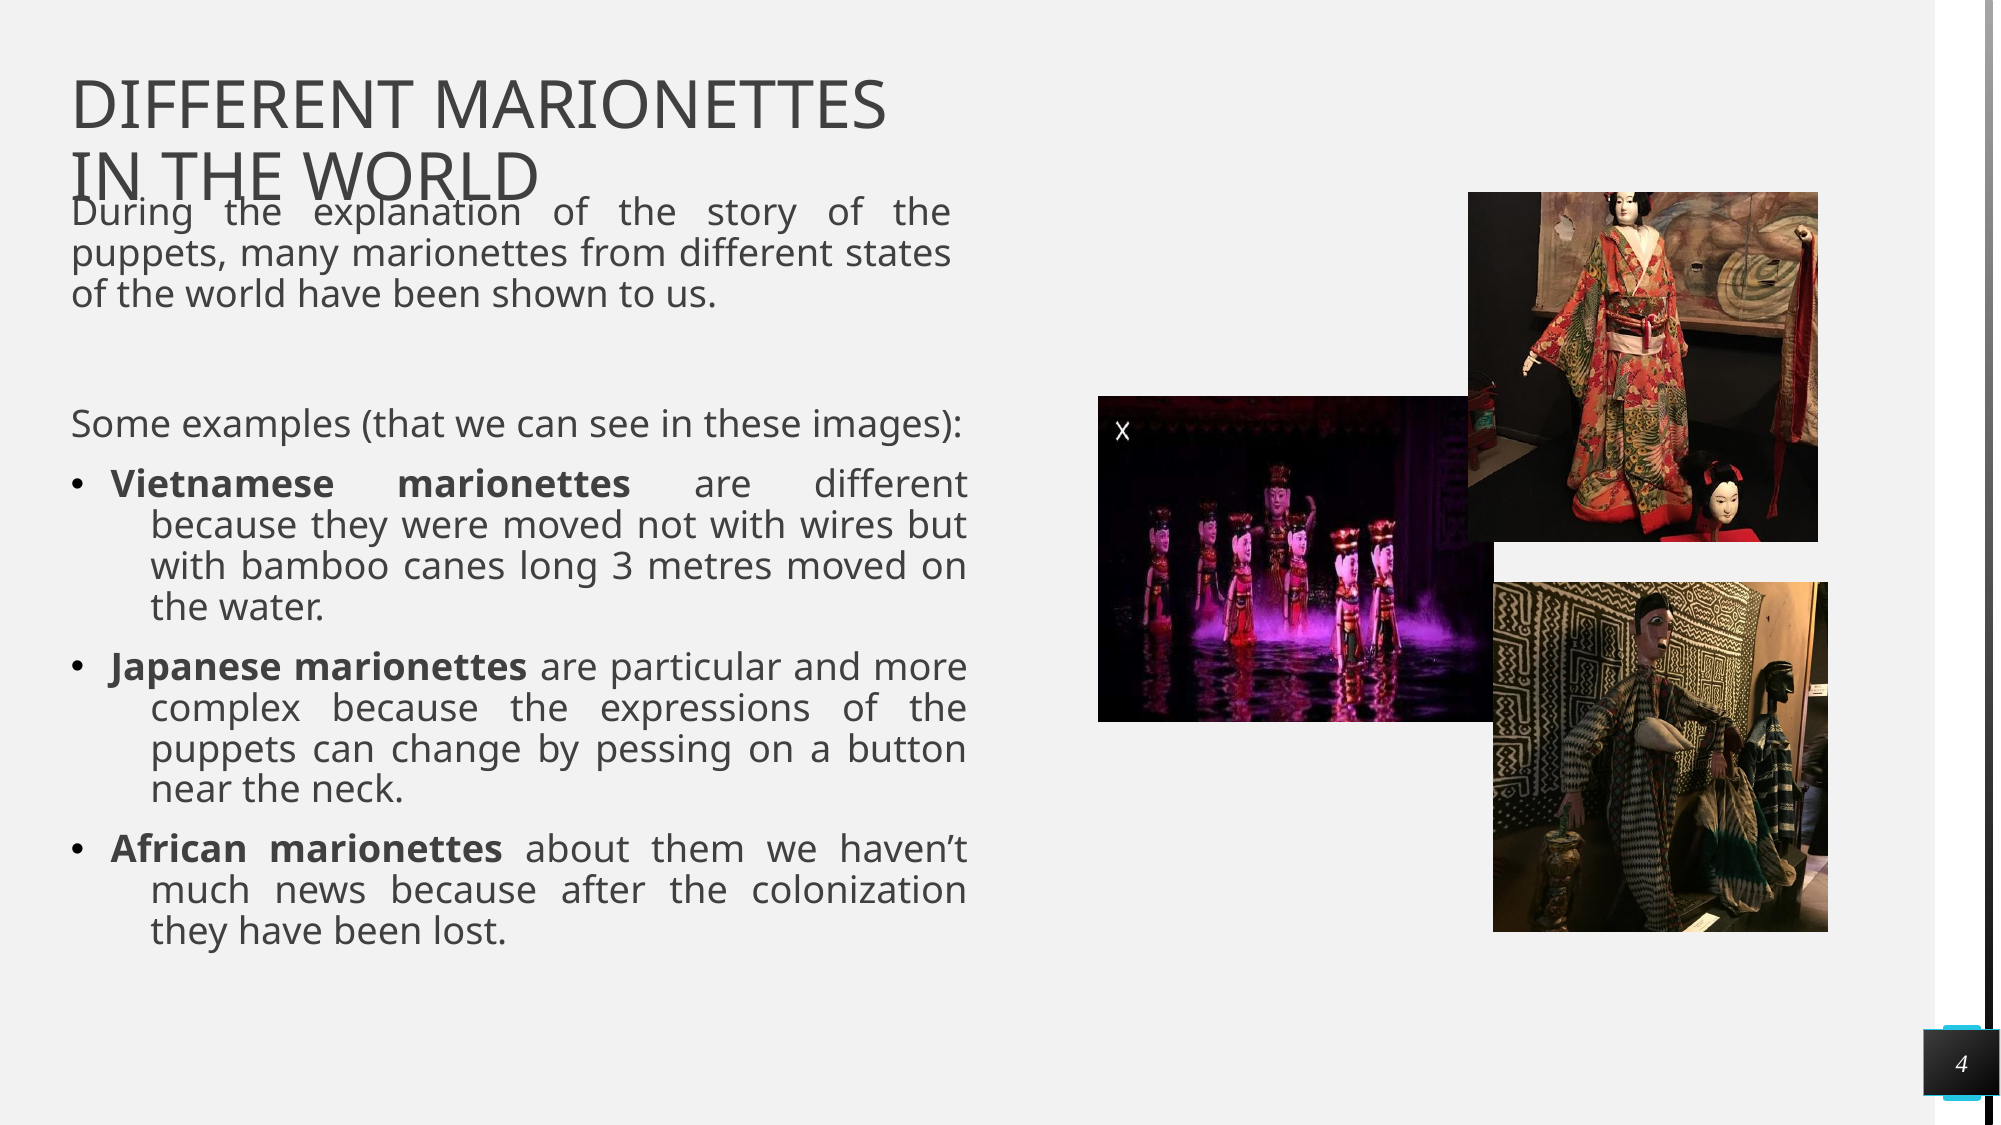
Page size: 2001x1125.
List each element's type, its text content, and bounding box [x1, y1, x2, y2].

text_box [1923, 1029, 2000, 1096]
list Some examples (that we can see in these images): Vietnamese marionettes are different because they were moved not with wires but with bamboo canes long 3 metres moved on the water. Japanese marionettes are particular and more complex because the expressions of the puppets can change by pessing on a button near the neck. African marionettes about them we haven’t much news because after the colonization they have been lost. [70, 404, 969, 975]
title DIFFERENT MARIONETTES IN THE WORLD [70, 70, 969, 142]
list During the explanation of the story of the puppets, many marionettes from different states of the world have been shown to us. [70, 192, 969, 319]
picture [1098, 192, 1828, 932]
